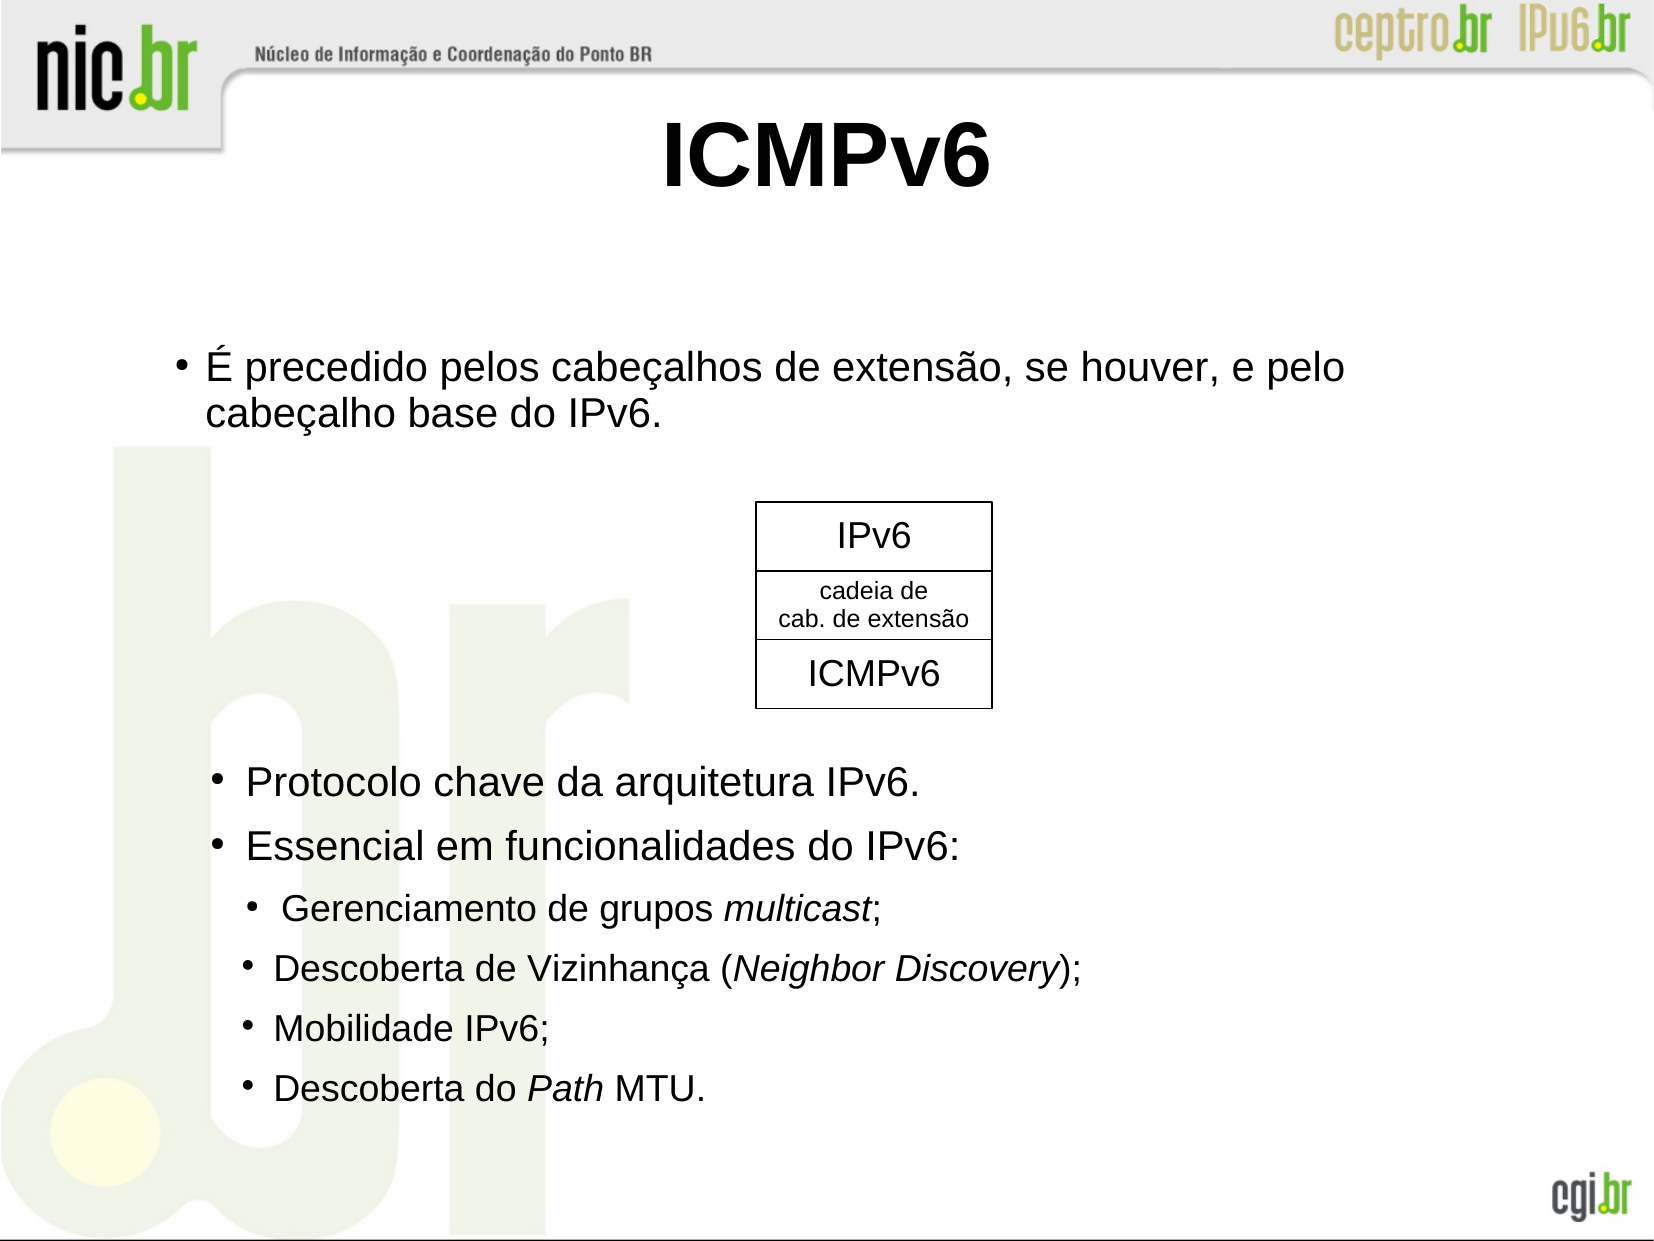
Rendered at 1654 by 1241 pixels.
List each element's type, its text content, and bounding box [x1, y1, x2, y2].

text_box É precedido pelos cabeçalhos de extensão, se houver, e pelo cabeçalho base do IPv6. Protocolo chave da arquitetura IPv6. Essencial em funcionalidades do IPv6: Gerenciamento de grupos multicast; Descoberta de Vizinhança (Neighbor Discovery); Mobilidade IPv6; Descoberta do Path MTU. [159, 336, 1494, 975]
text_box ICMPv6 [755, 639, 993, 709]
text_box ICMPv6 [88, 97, 1565, 215]
picture [0, 0, 1654, 1241]
text_box cadeia de cab. de extensão [755, 570, 993, 639]
text_box IPv6 [755, 501, 993, 570]
